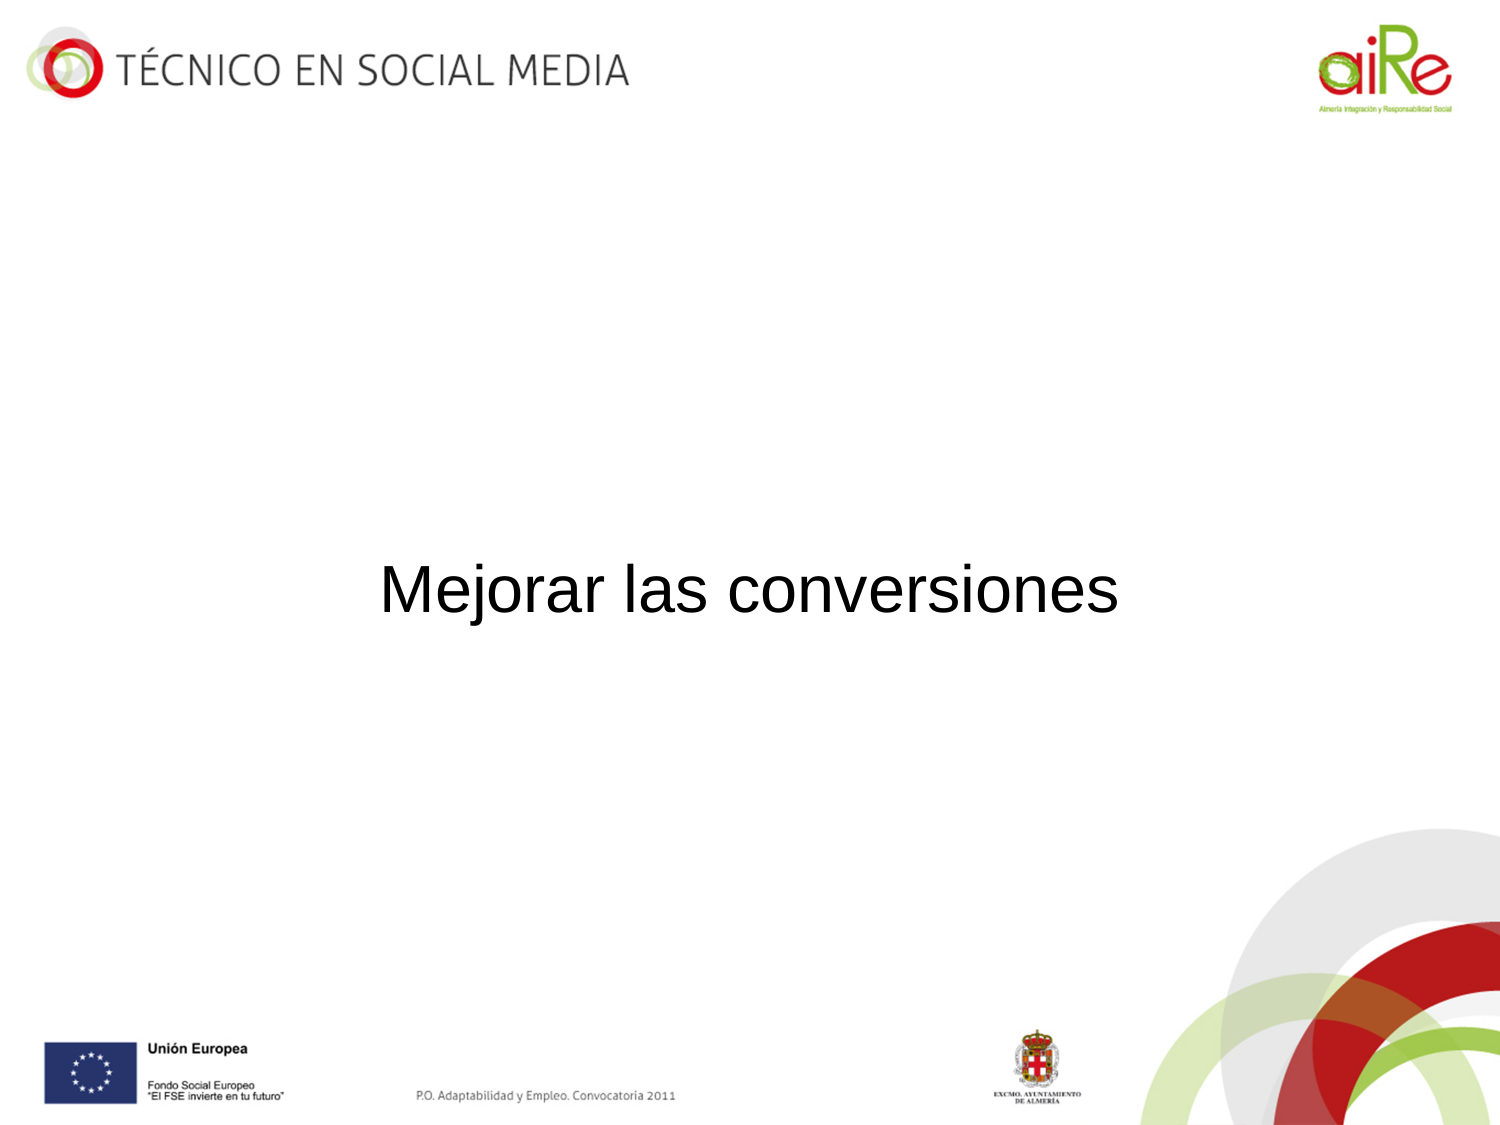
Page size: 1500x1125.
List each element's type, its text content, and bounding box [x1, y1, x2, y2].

picture [0, 0, 1500, 1125]
subtitle Mejorar las conversiones [75, 263, 1425, 916]
